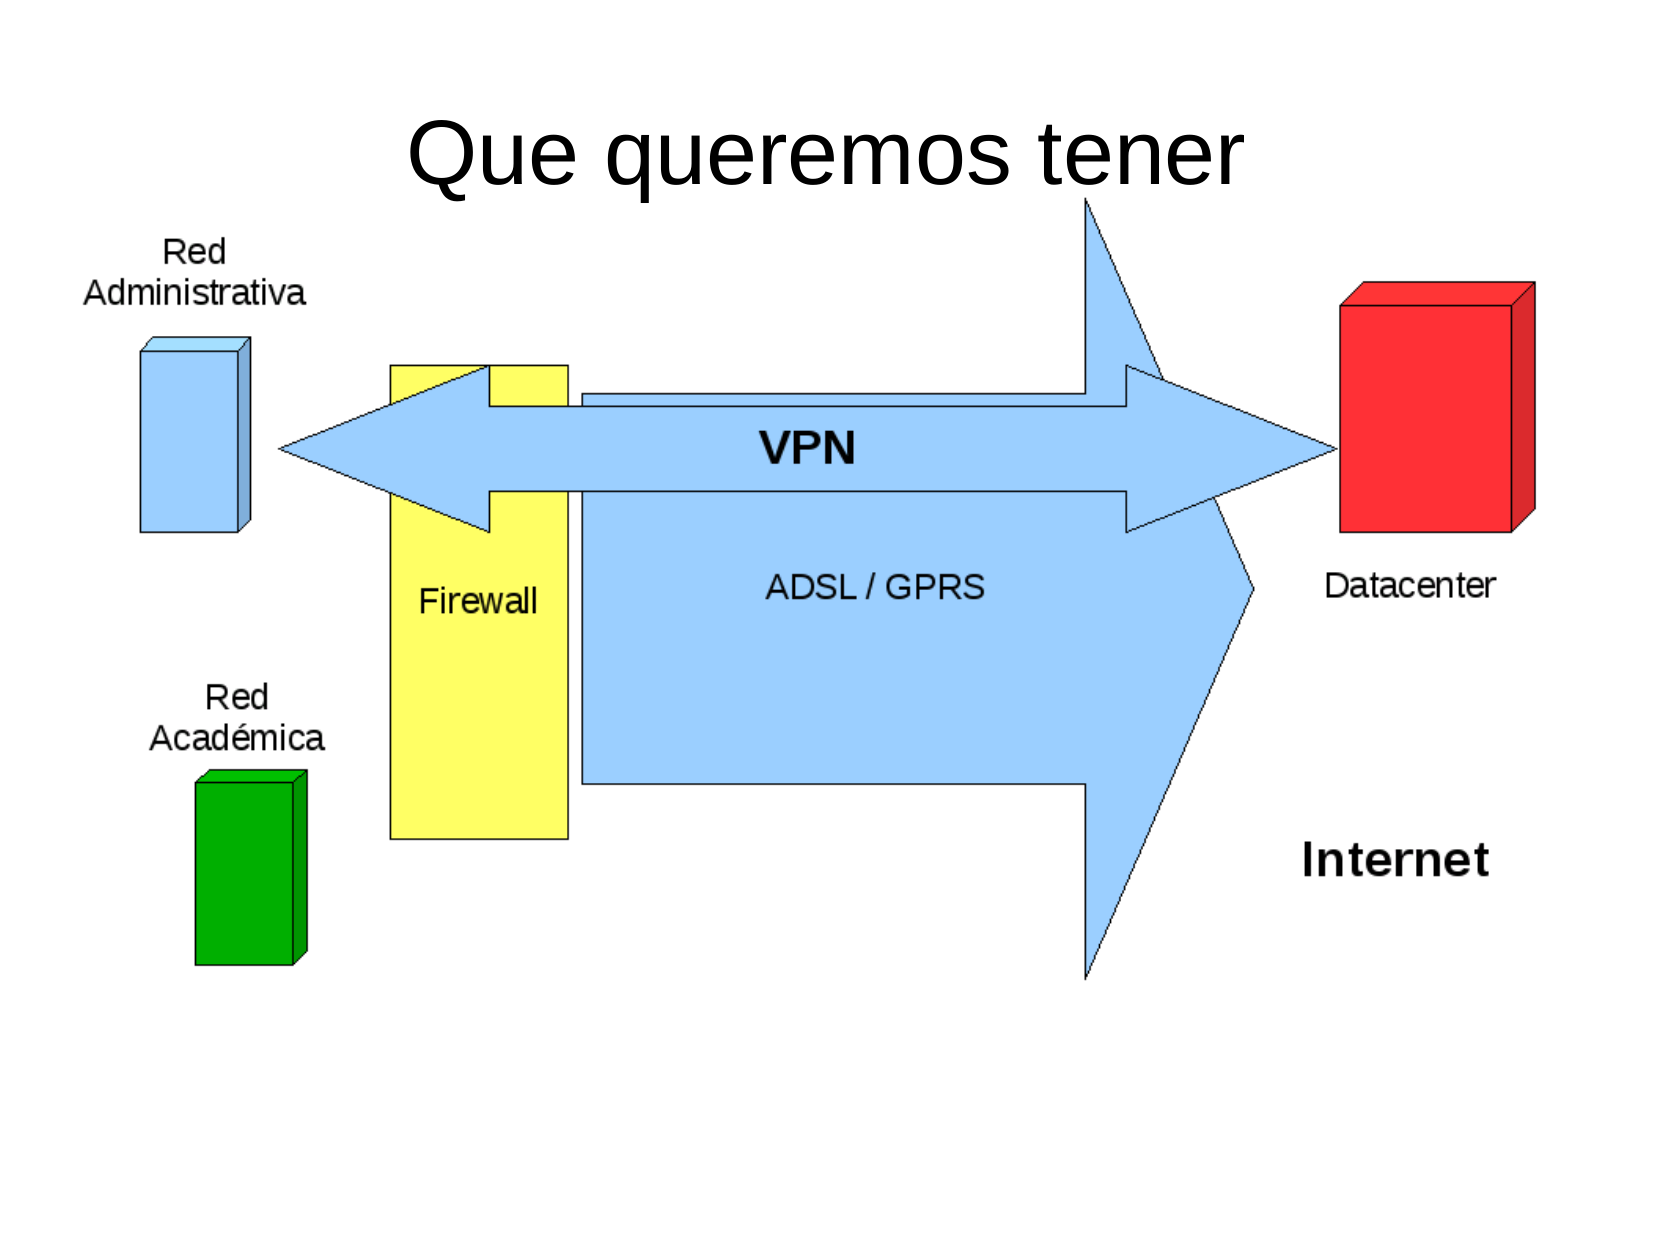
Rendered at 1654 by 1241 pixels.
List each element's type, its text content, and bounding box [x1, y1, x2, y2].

picture [0, 58, 1654, 1229]
title Que queremos tener [82, 49, 1571, 257]
